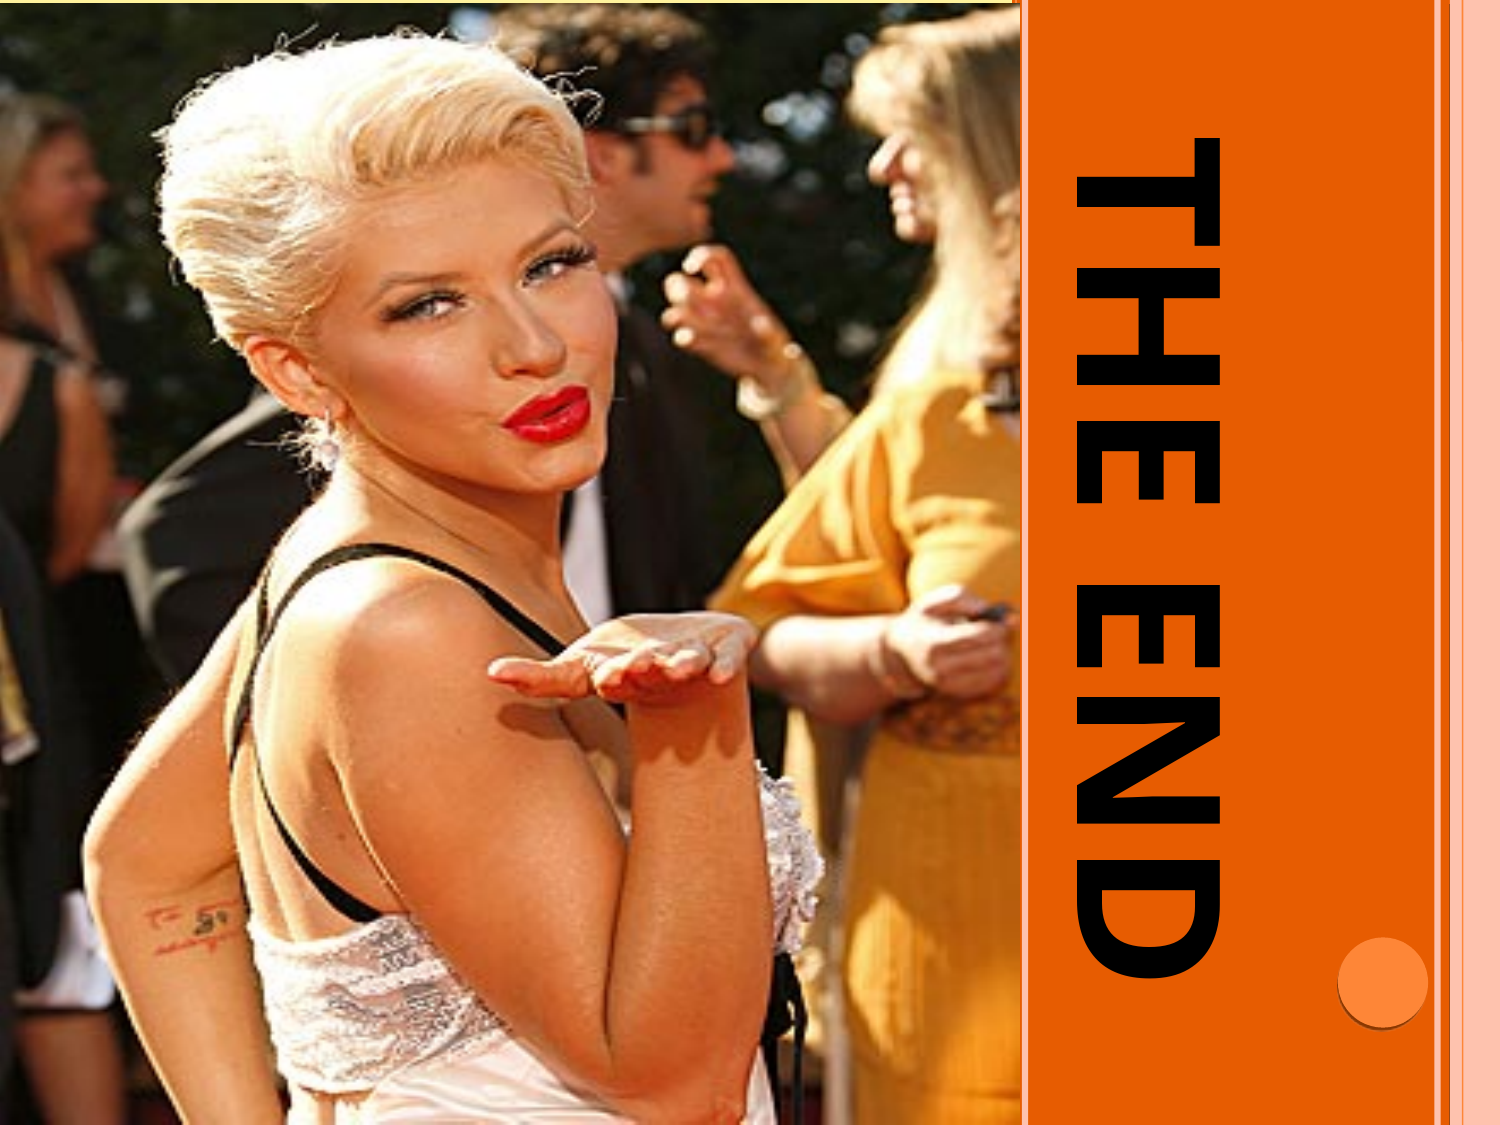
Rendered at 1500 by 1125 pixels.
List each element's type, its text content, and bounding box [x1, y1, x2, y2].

title The end [1029, 45, 1418, 1080]
picture [0, 0, 1020, 1125]
